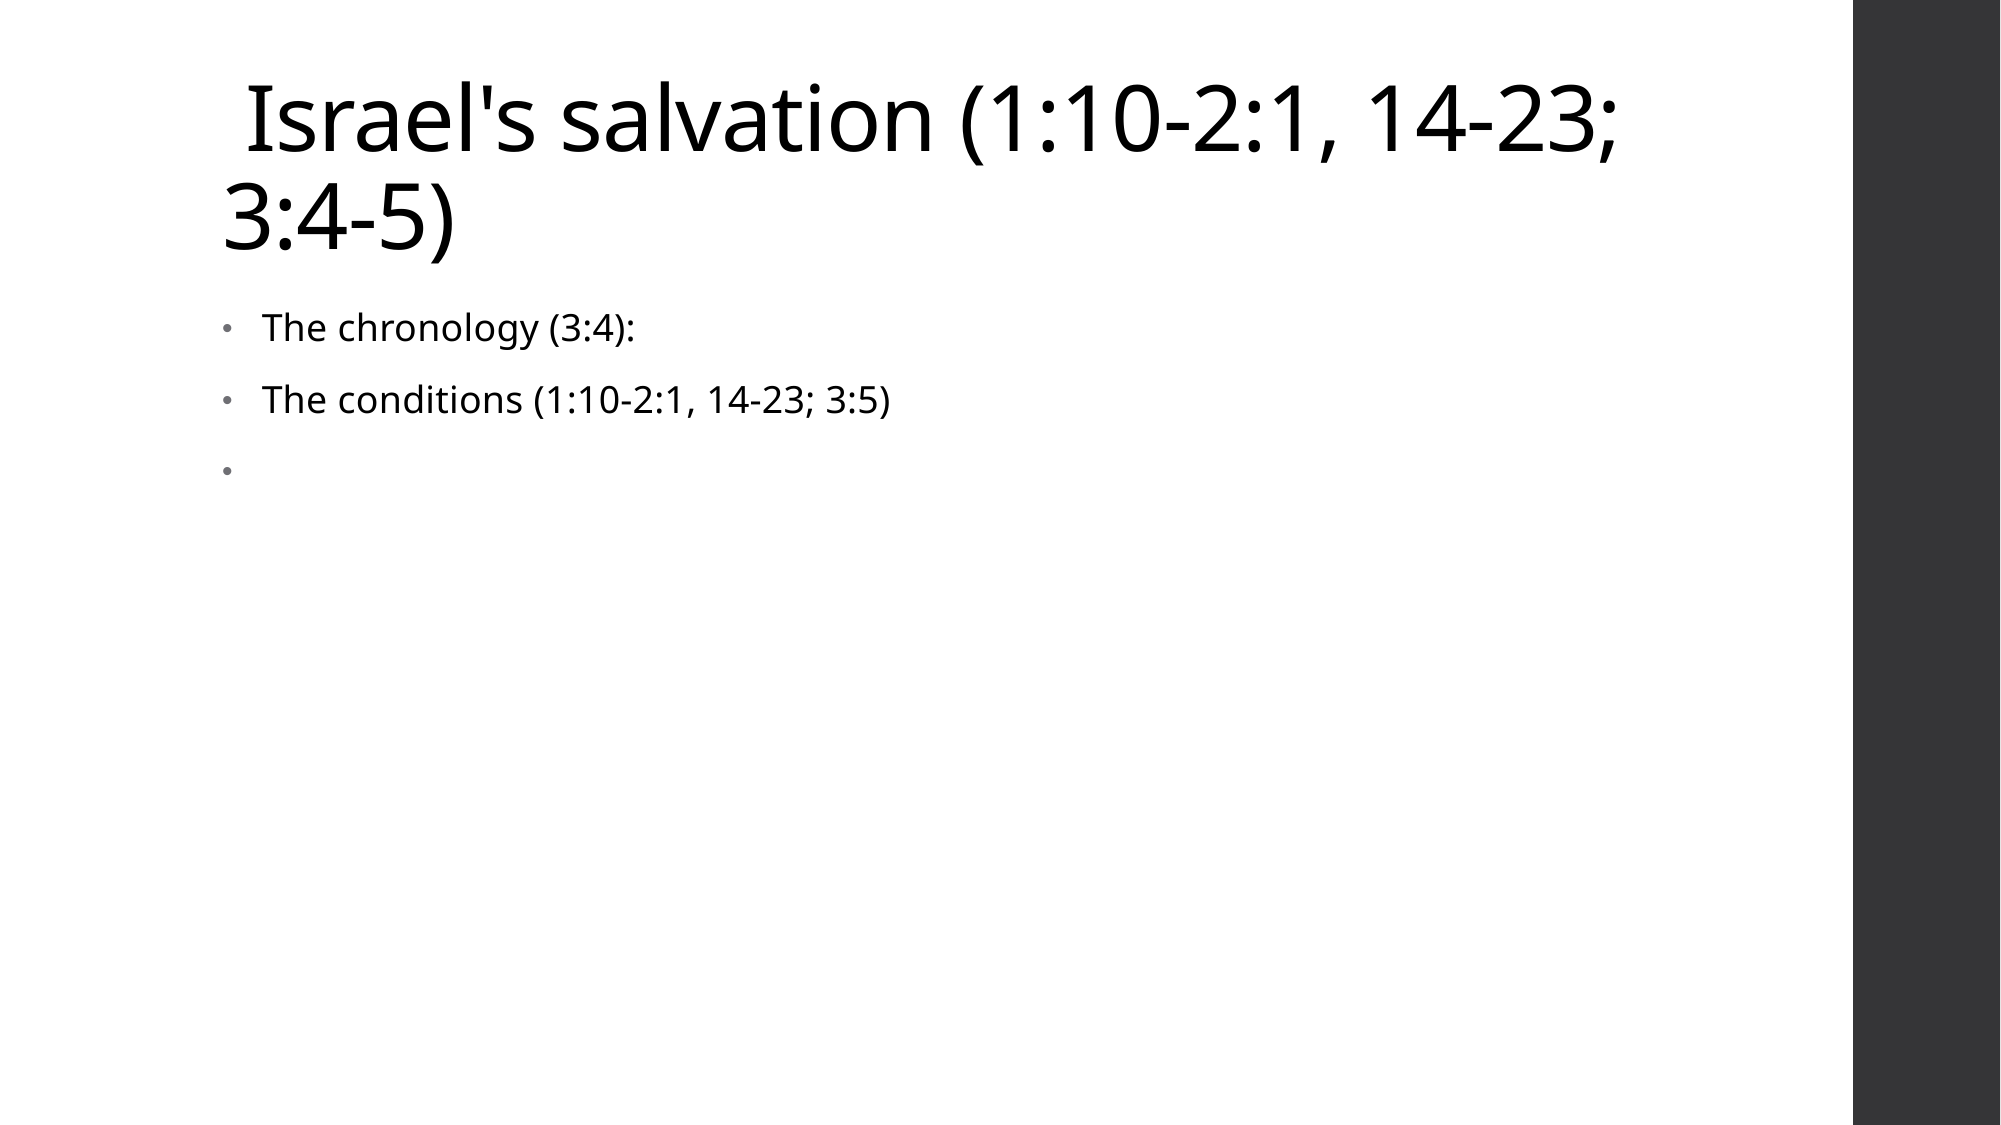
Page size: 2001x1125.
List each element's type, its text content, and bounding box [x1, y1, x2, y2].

list The chronology (3:4): The conditions (1:10-2:1, 14-23; 3:5) [206, 299, 1617, 1014]
title Israel's salvation (1:10-2:1, 14-23; 3:4-5) [206, 60, 1797, 278]
